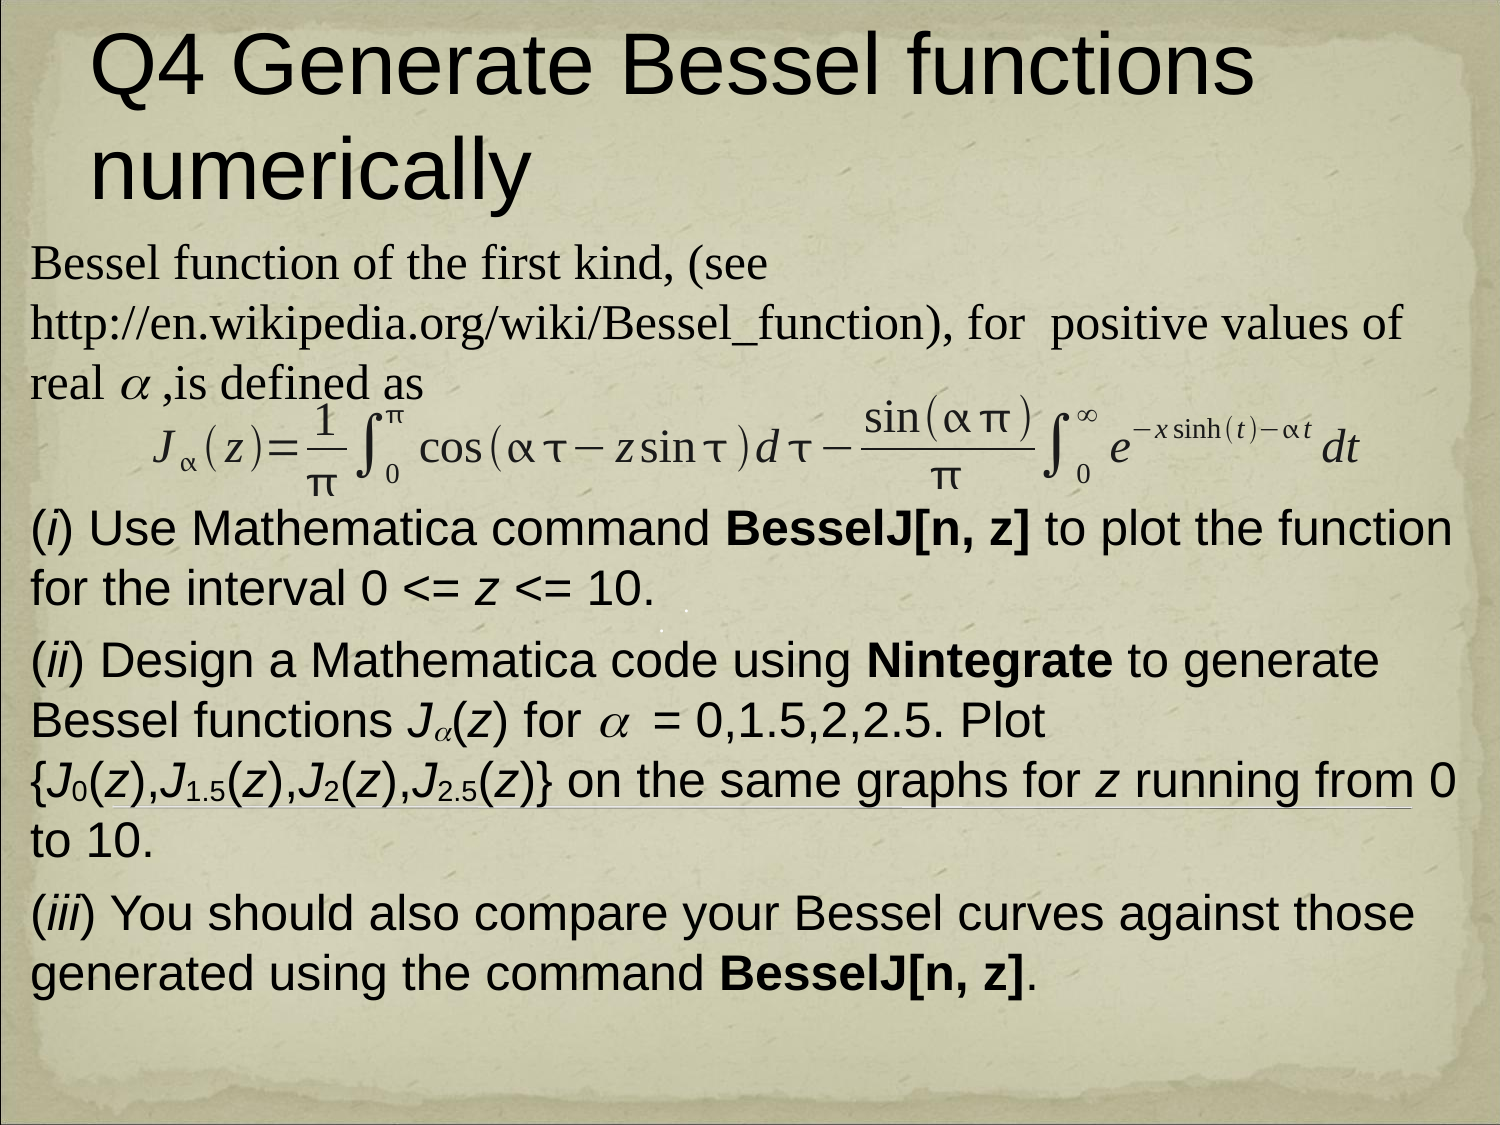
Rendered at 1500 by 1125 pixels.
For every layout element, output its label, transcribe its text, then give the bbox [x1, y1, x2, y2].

picture [0, 0, 1500, 1125]
title Q4 Generate Bessel functions numerically [75, 0, 1426, 135]
chart [140, 390, 1370, 507]
subtitle Bessel function of the first kind, (see http://en.wikipedia.org/wiki/Bessel_function), for positive values of real a ,is defined as (i) Use Mathematica command BesselJ[n, z] to plot the function for the interval 0 <= z <= 10. (ii) Design a Mathematica code using Nintegrate to generate Bessel functions Ja(z) for a = 0,1.5,2,2.5. Plot {J0(z),J1.5(z),J2(z),J2.5(z)} on the same graphs for z running from 0 to 10. (iii) You should also compare your Bessel curves against those generated using the command BesselJ[n, z]. [30, 135, 1471, 1096]
